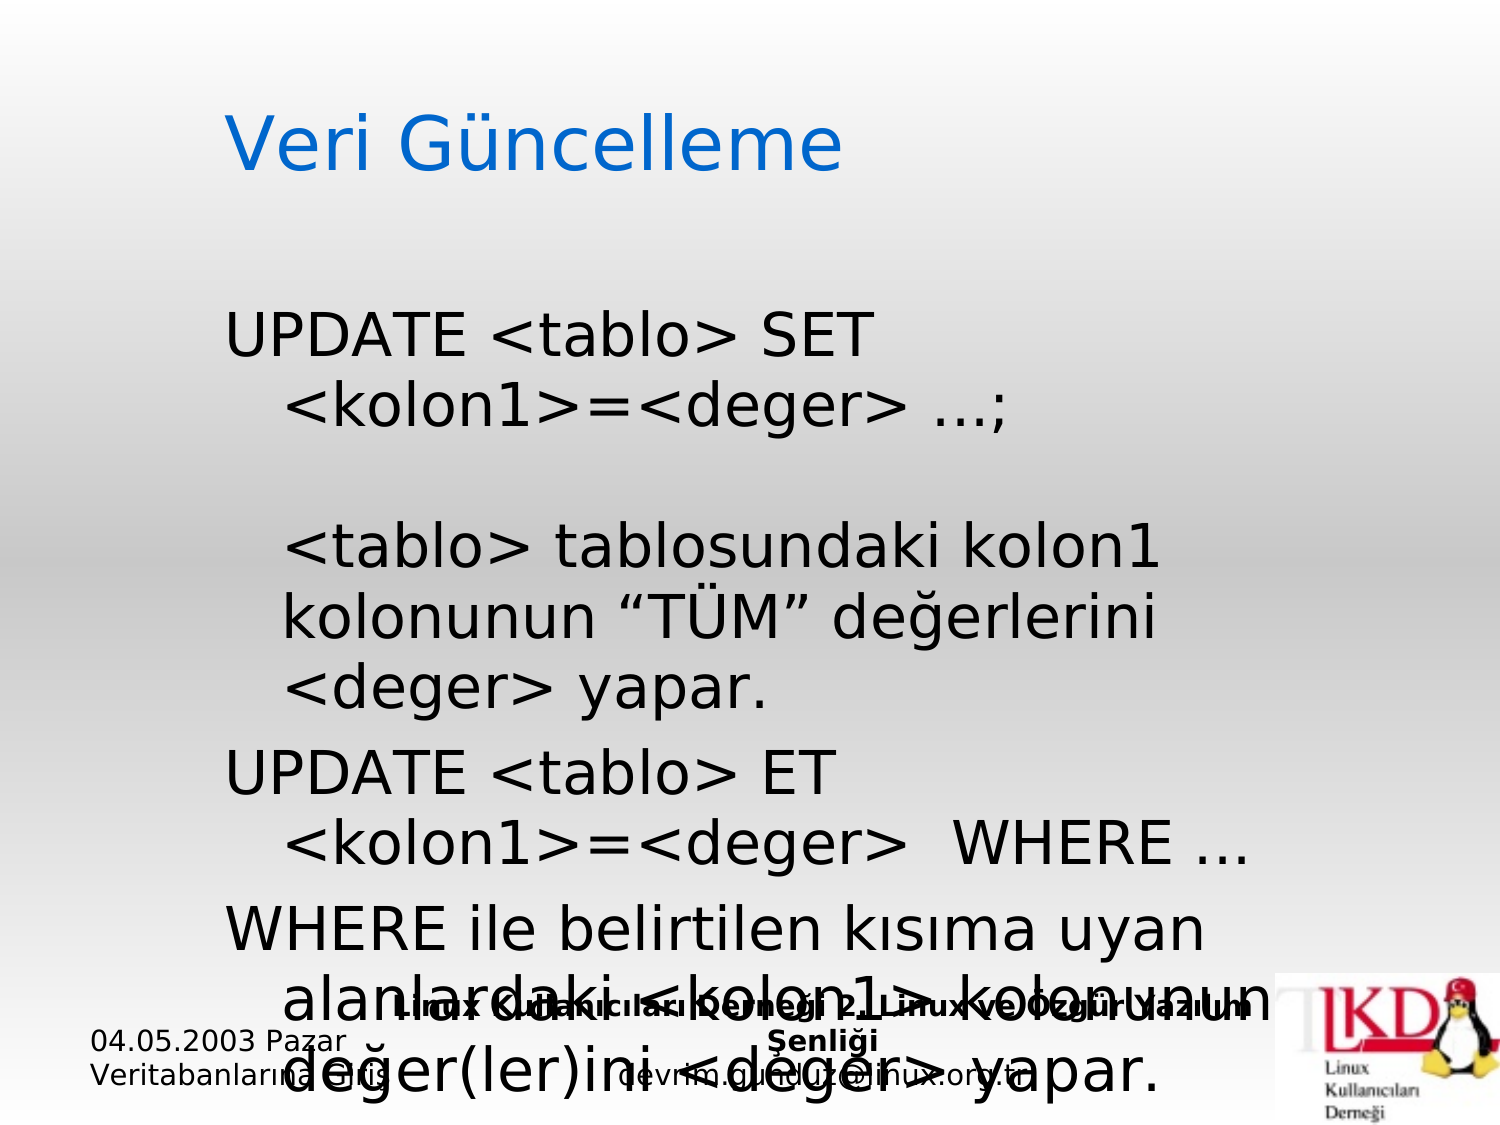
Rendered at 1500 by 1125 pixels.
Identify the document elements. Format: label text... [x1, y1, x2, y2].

picture [1275, 973, 1500, 1125]
list UPDATE <tablo> SET <kolon1>=<deger> ...; <tablo> tablosundaki kolon1 kolonunun “TÜM” değerlerini <deger> yapar. UPDATE <tablo> ET <kolon1>=<deger> WHERE ... WHERE ile belirtilen kısıma uyan alanlardaki <kolon1> kolonunun değer(ler)ini <deger> yapar. [224, 299, 1425, 1106]
title Veri Güncelleme [224, 49, 1425, 238]
